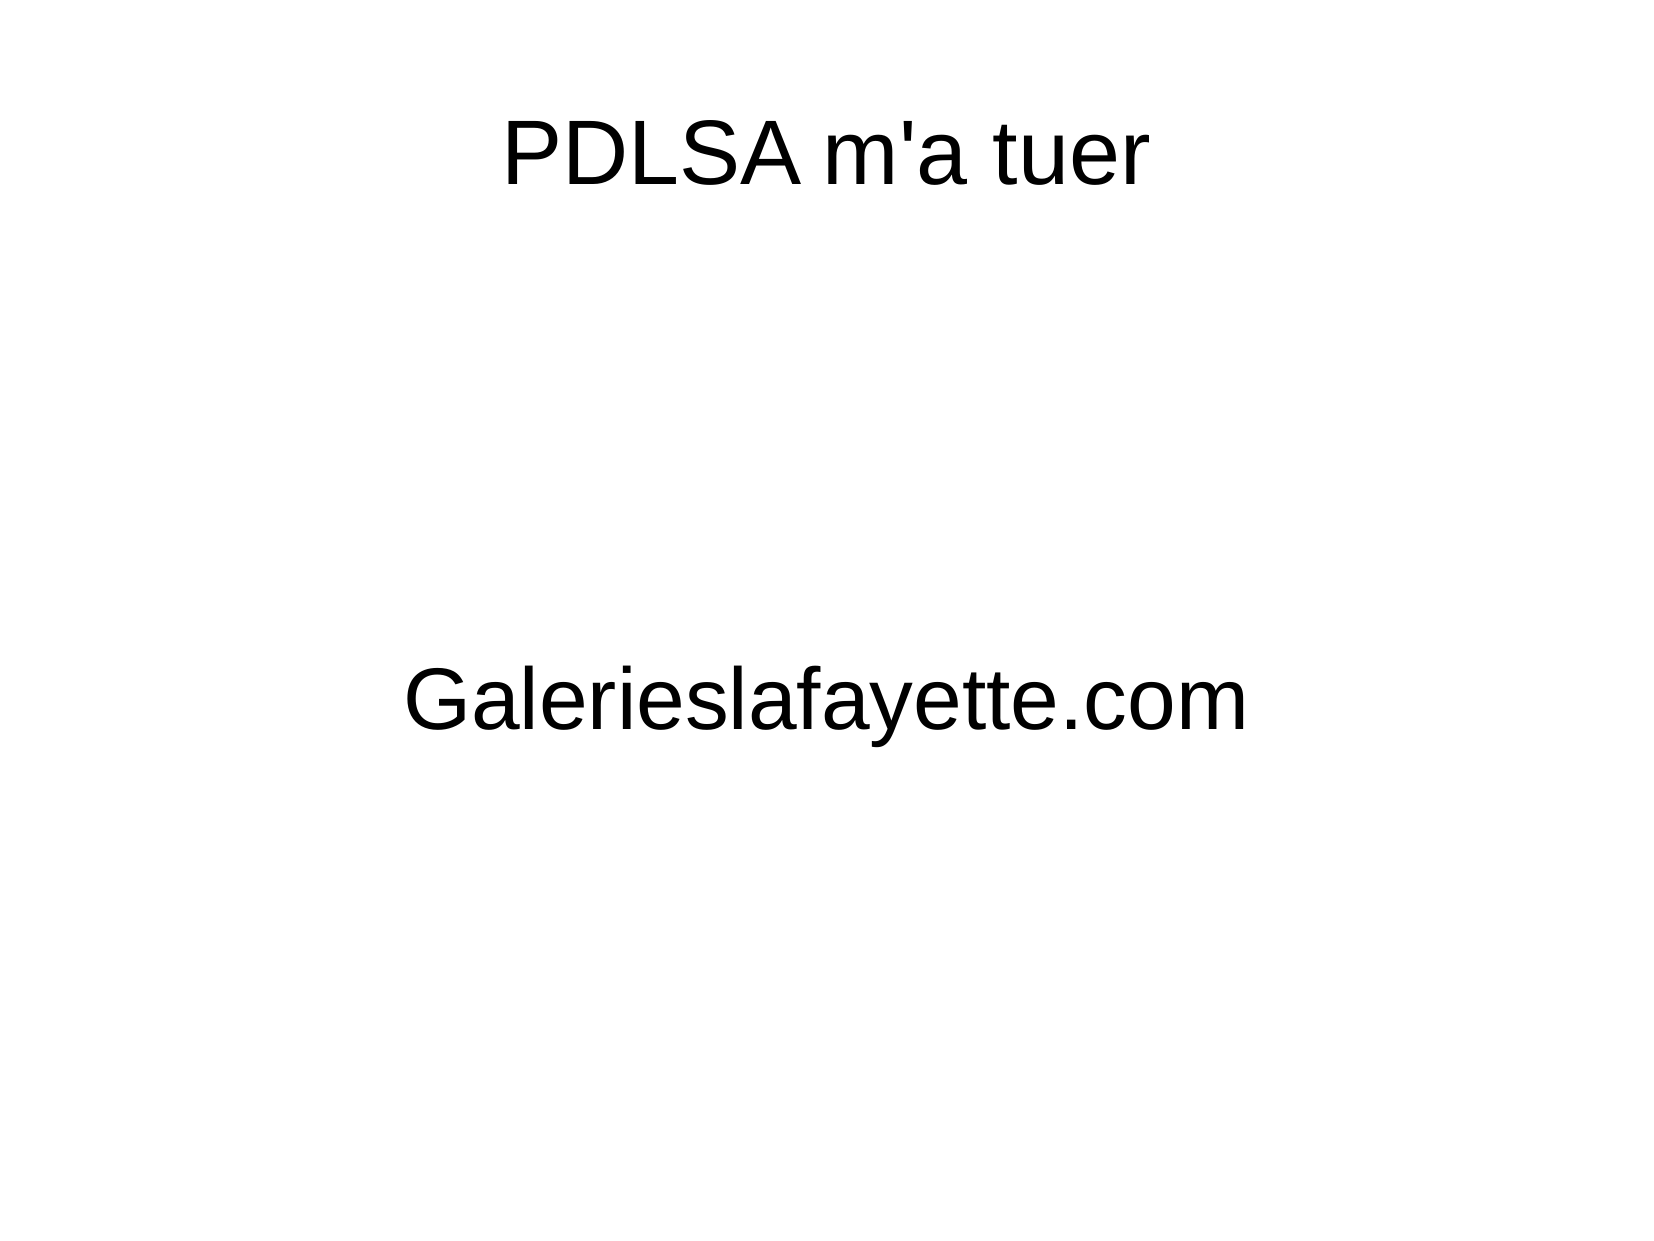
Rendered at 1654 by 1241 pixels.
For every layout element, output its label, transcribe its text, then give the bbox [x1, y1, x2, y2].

subtitle Galerieslafayette.com [82, 297, 1571, 1102]
title PDLSA m'a tuer [82, 56, 1571, 250]
